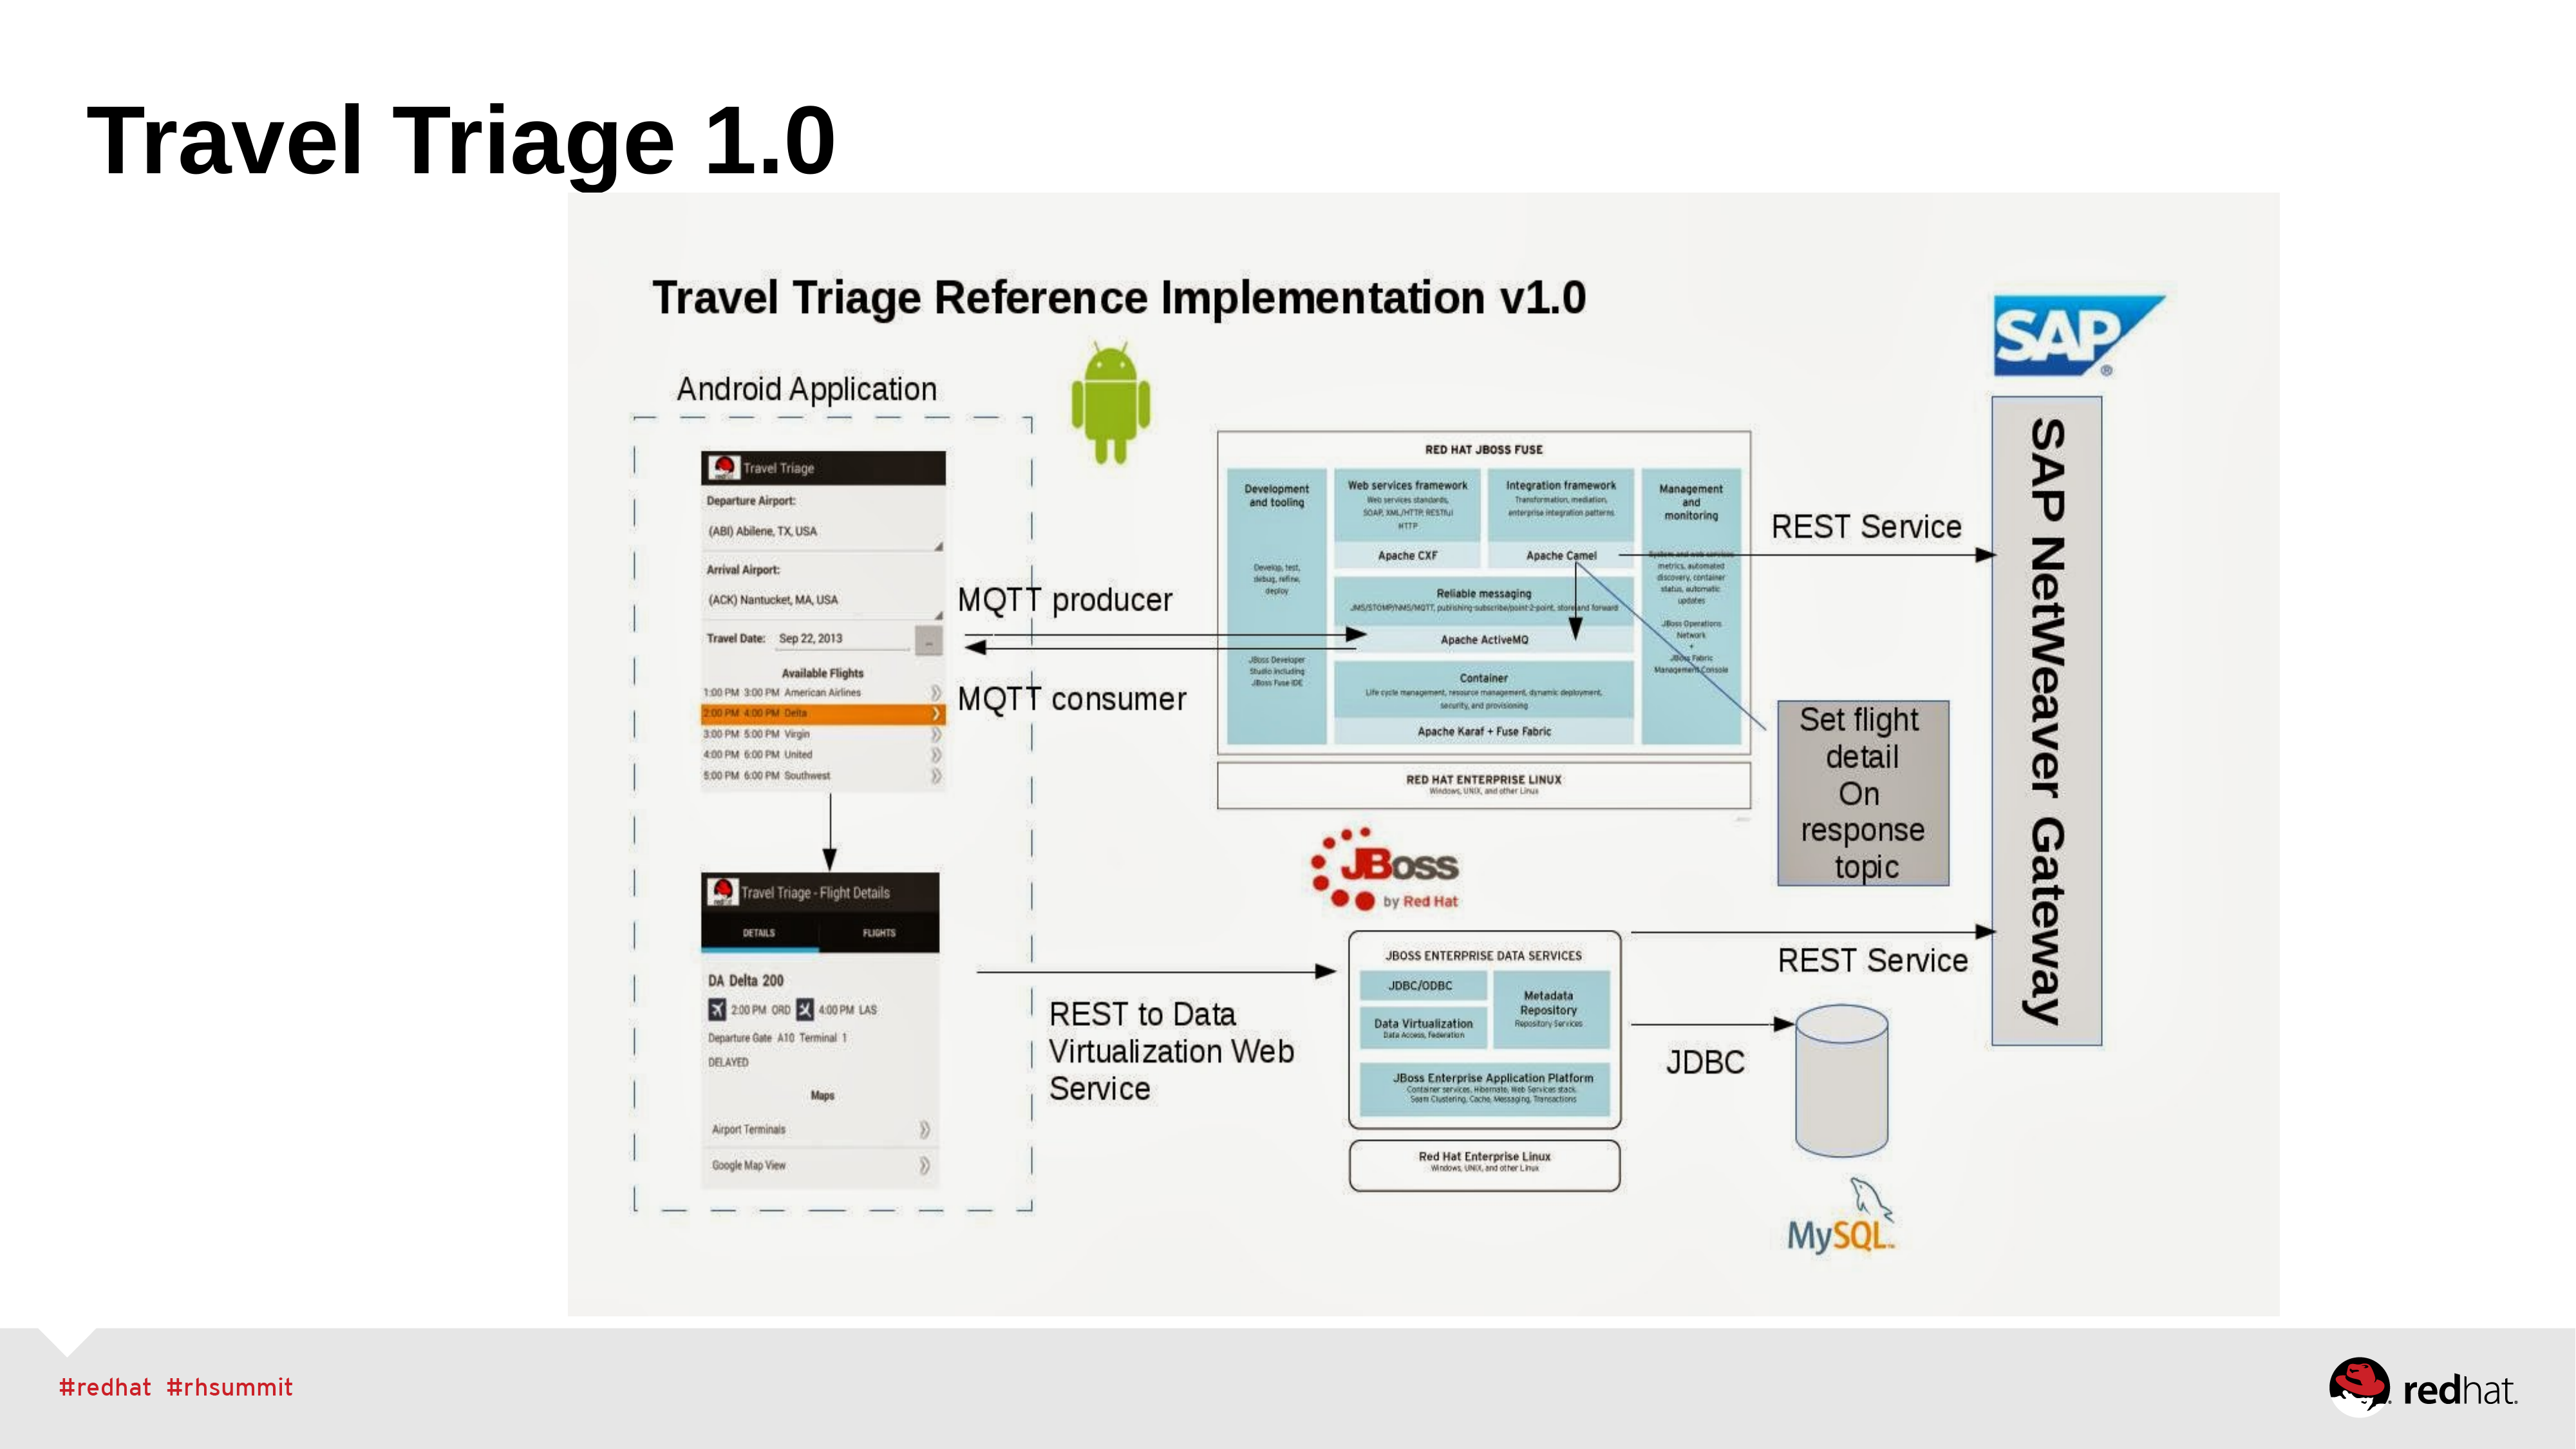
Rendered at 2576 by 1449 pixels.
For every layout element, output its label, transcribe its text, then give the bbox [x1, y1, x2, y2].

picture [0, 0, 2575, 1449]
title Travel Triage 1.0 [86, 19, 2405, 261]
